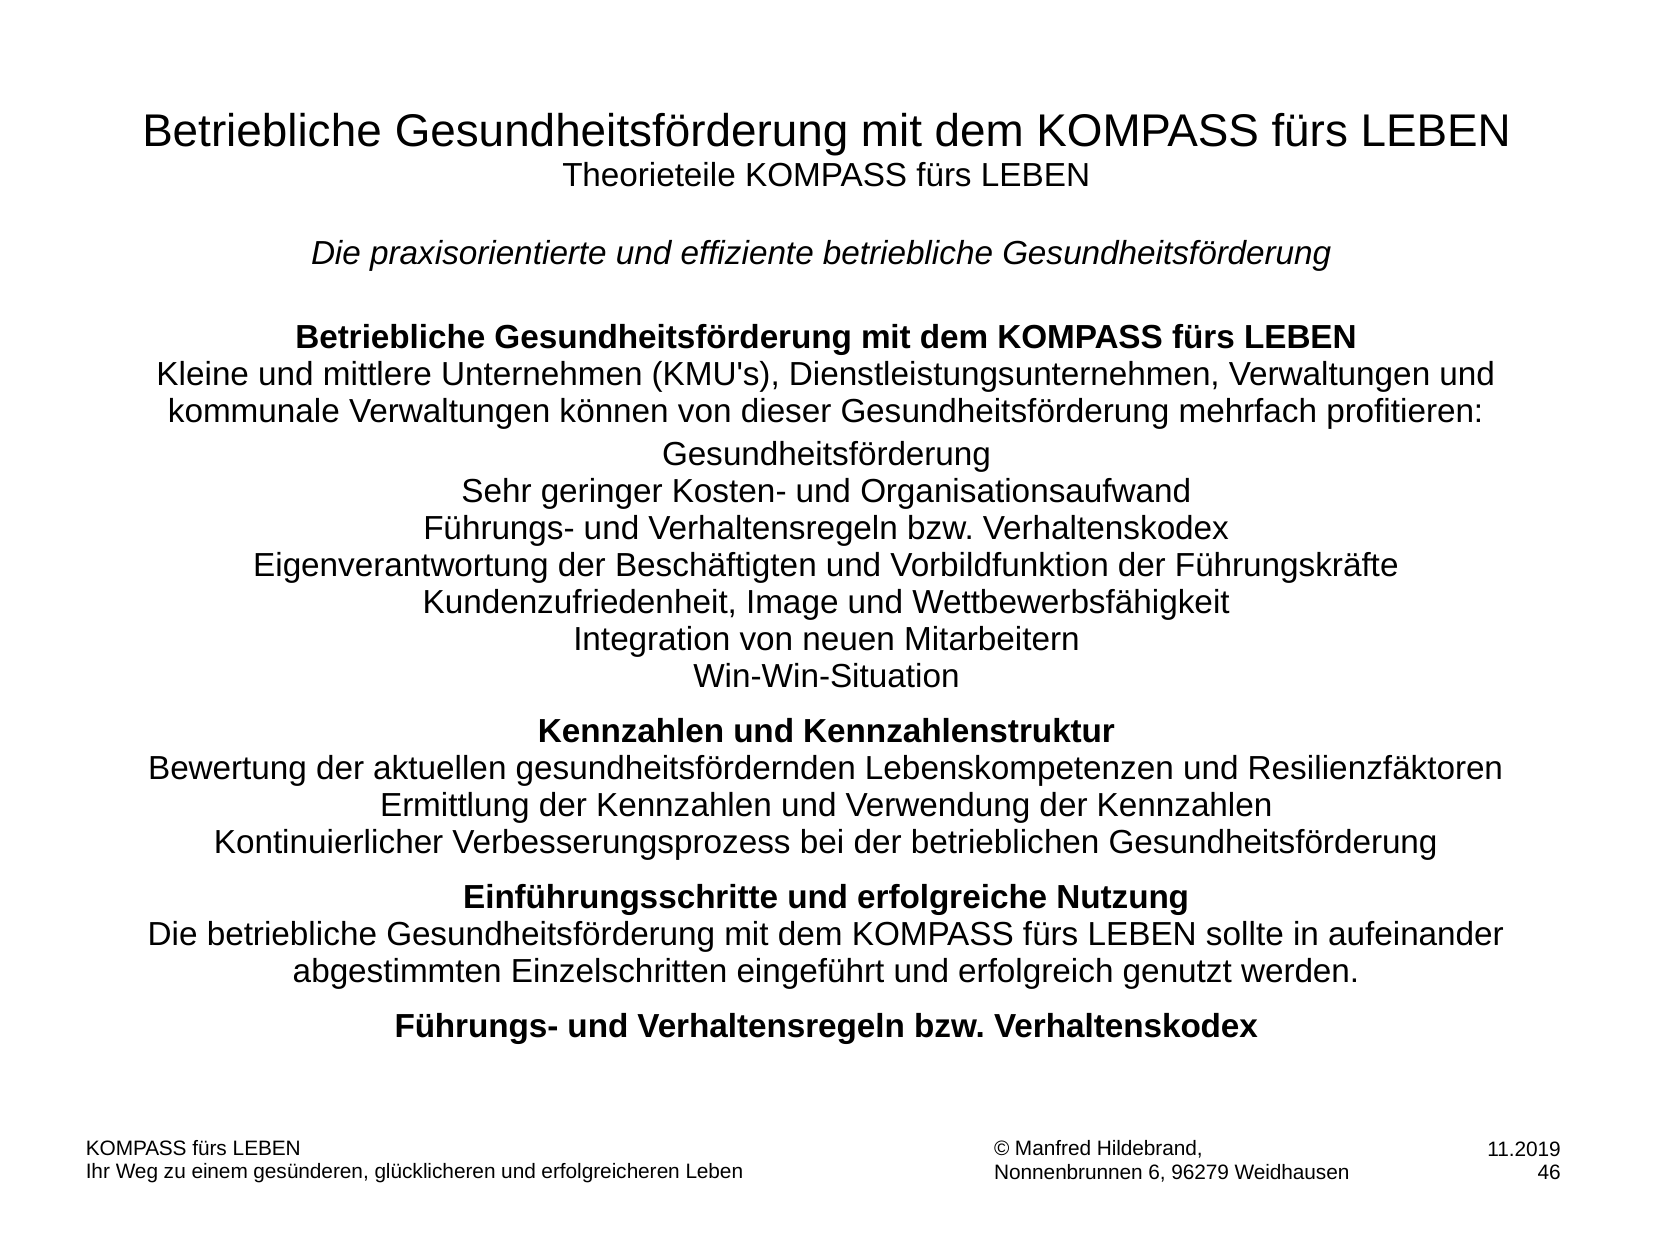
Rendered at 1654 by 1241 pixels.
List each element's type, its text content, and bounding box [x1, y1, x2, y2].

text_box 11.2019 46 [1405, 1118, 1576, 1203]
text_box KOMPASS fürs LEBEN Ihr Weg zu einem gesünderen, glücklicheren und erfolgreicheren Leben [70, 1118, 964, 1202]
text_box © Manfred Hildebrand, Nonnenbrunnen 6, 96279 Weidhausen [979, 1118, 1389, 1203]
title Betriebliche Gesundheitsförderung mit dem KOMPASS fürs LEBEN Theorieteile KOMPASS fürs LEBEN [82, 58, 1571, 203]
list Die praxisorientierte und effiziente betriebliche Gesundheitsförderung Betriebliche Gesundheitsförderung mit dem KOMPASS fürs LEBEN Kleine und mittlere Unternehmen (KMU's), Dienstleistungsunternehmen, Verwaltungen und kommunale Verwaltungen können von dieser Gesundheitsförderung mehrfach profitieren: Gesundheitsförderung Sehr geringer Kosten- und Organisationsaufwand Führungs- und Verhaltensregeln bzw. Verhaltenskodex Eigenverantwortung der Beschäftigten und Vorbildfunktion der Führungskräfte Kundenzufriedenheit, Image und Wettbewerbsfähigkeit Integration von neuen Mitarbeitern Win-Win-Situation Kennzahlen und Kennzahlenstruktur Bewertung der aktuellen gesundheitsfördernden Lebenskompetenzen und Resilienzfäktoren Ermittlung der Kennzahlen und Verwendung der Kennzahlen Kontinuierlicher Verbesserungsprozess bei der betrieblichen Gesundheitsförderung Einführungsschritte und erfolgreiche Nutzung Die betriebliche Gesundheitsförderung mit dem KOMPASS fürs LEBEN sollte in aufeinander abgestimmten Einzelschritten eingeführt und erfolgreich genutzt werden. Führungs- und Verhaltensregeln bzw. Verhaltenskodex [82, 234, 1571, 1103]
